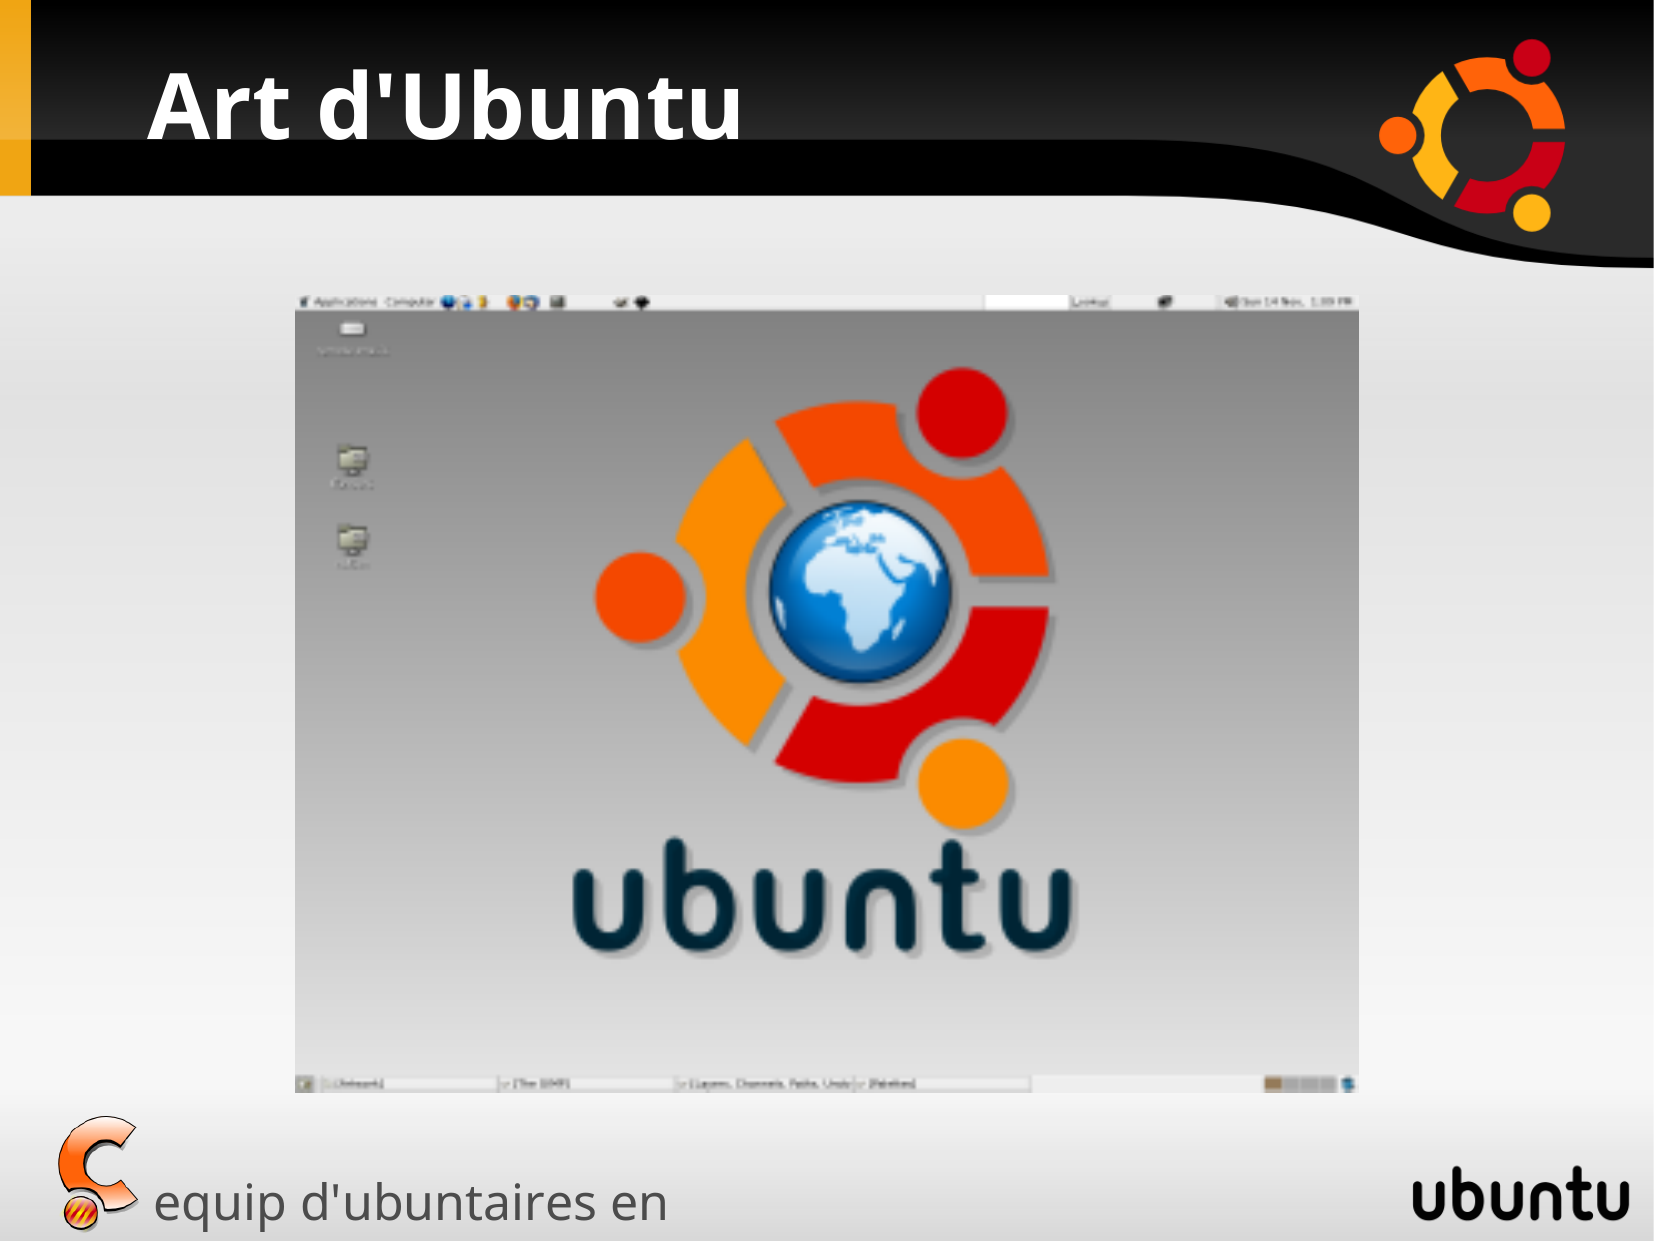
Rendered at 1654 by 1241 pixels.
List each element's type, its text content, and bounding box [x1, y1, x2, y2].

title Art d'Ubuntu [0, 0, 1359, 208]
picture [0, 0, 1654, 1241]
